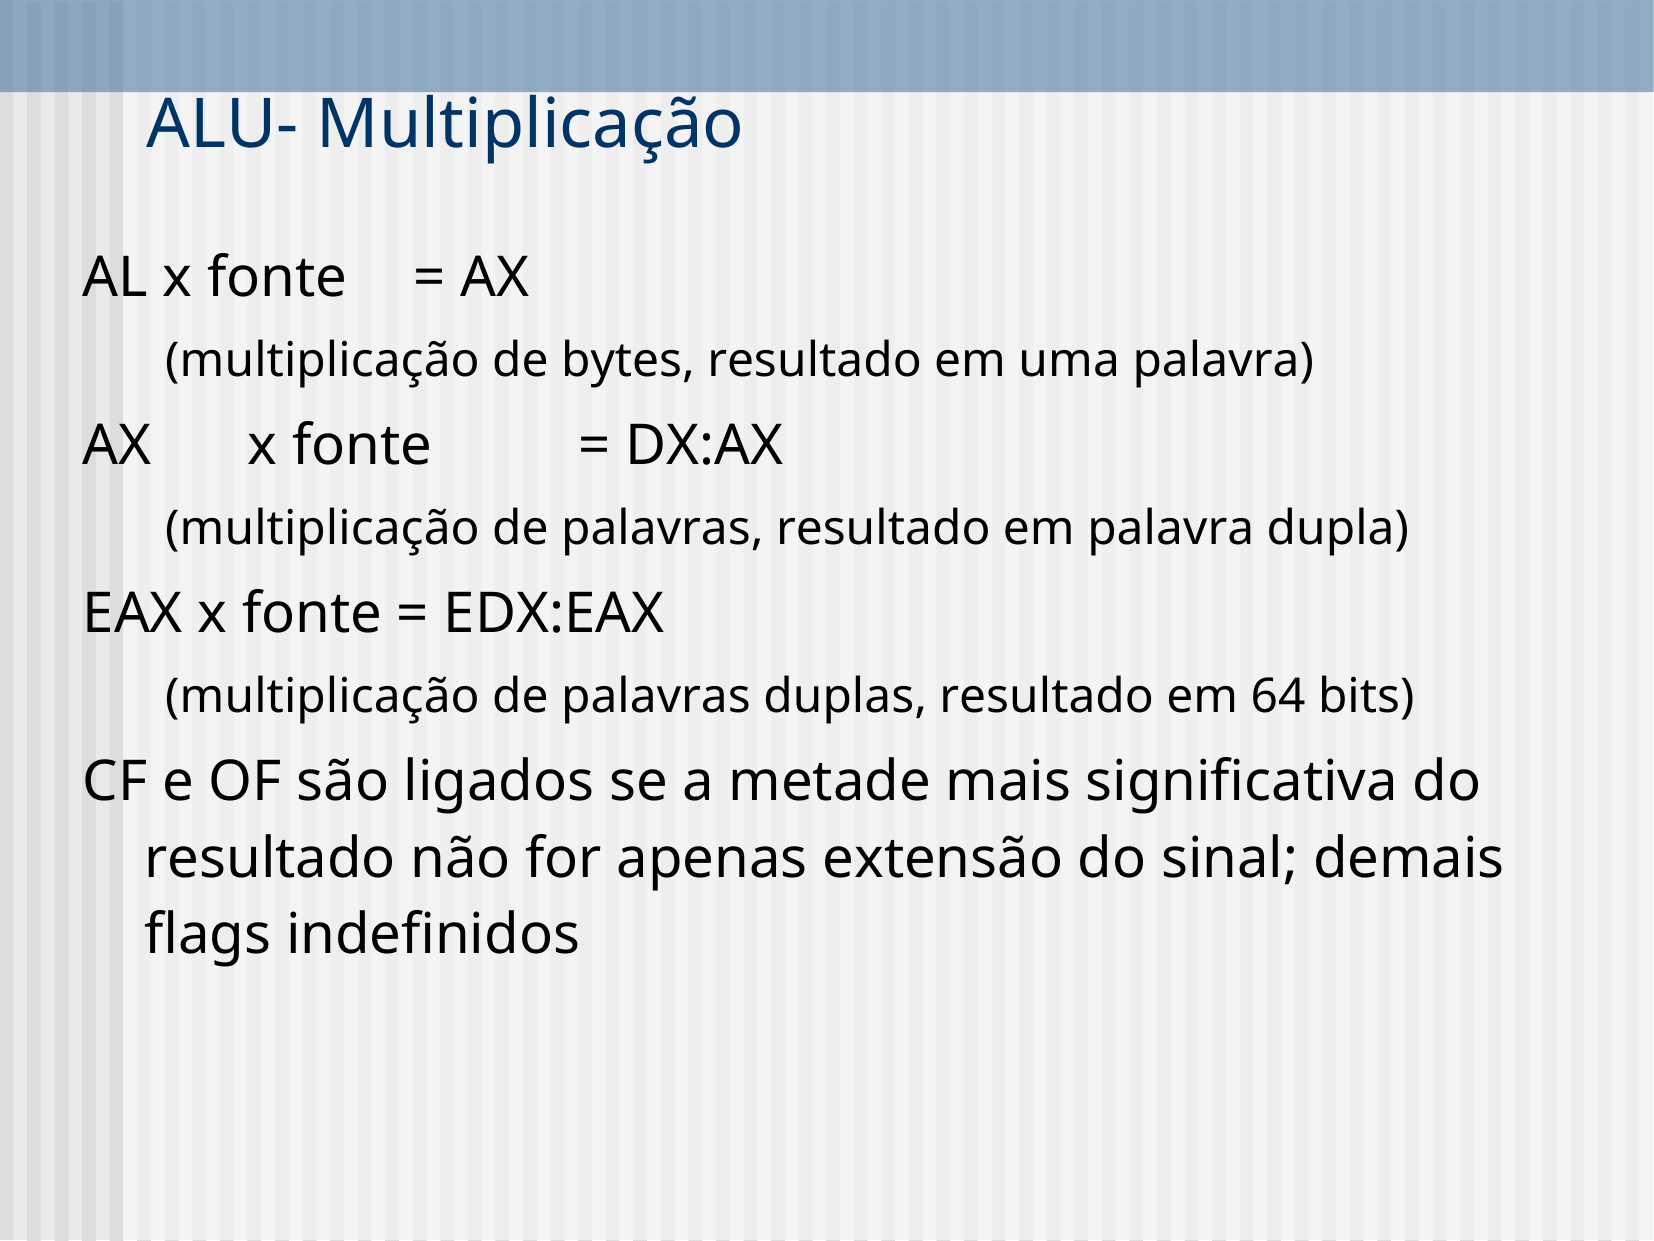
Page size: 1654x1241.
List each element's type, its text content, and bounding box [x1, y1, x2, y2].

title ALU- Multiplicação [146, 36, 1536, 204]
list AL x fonte = AX (multiplicação de bytes, resultado em uma palavra) AX x fonte = DX:AX (multiplicação de palavras, resultado em palavra dupla) EAX x fonte = EDX:EAX (multiplicação de palavras duplas, resultado em 64 bits) CF e OF são ligados se a metade mais significativa do resultado não for apenas extensão do sinal; demais flags indefinidos [82, 236, 1571, 1094]
